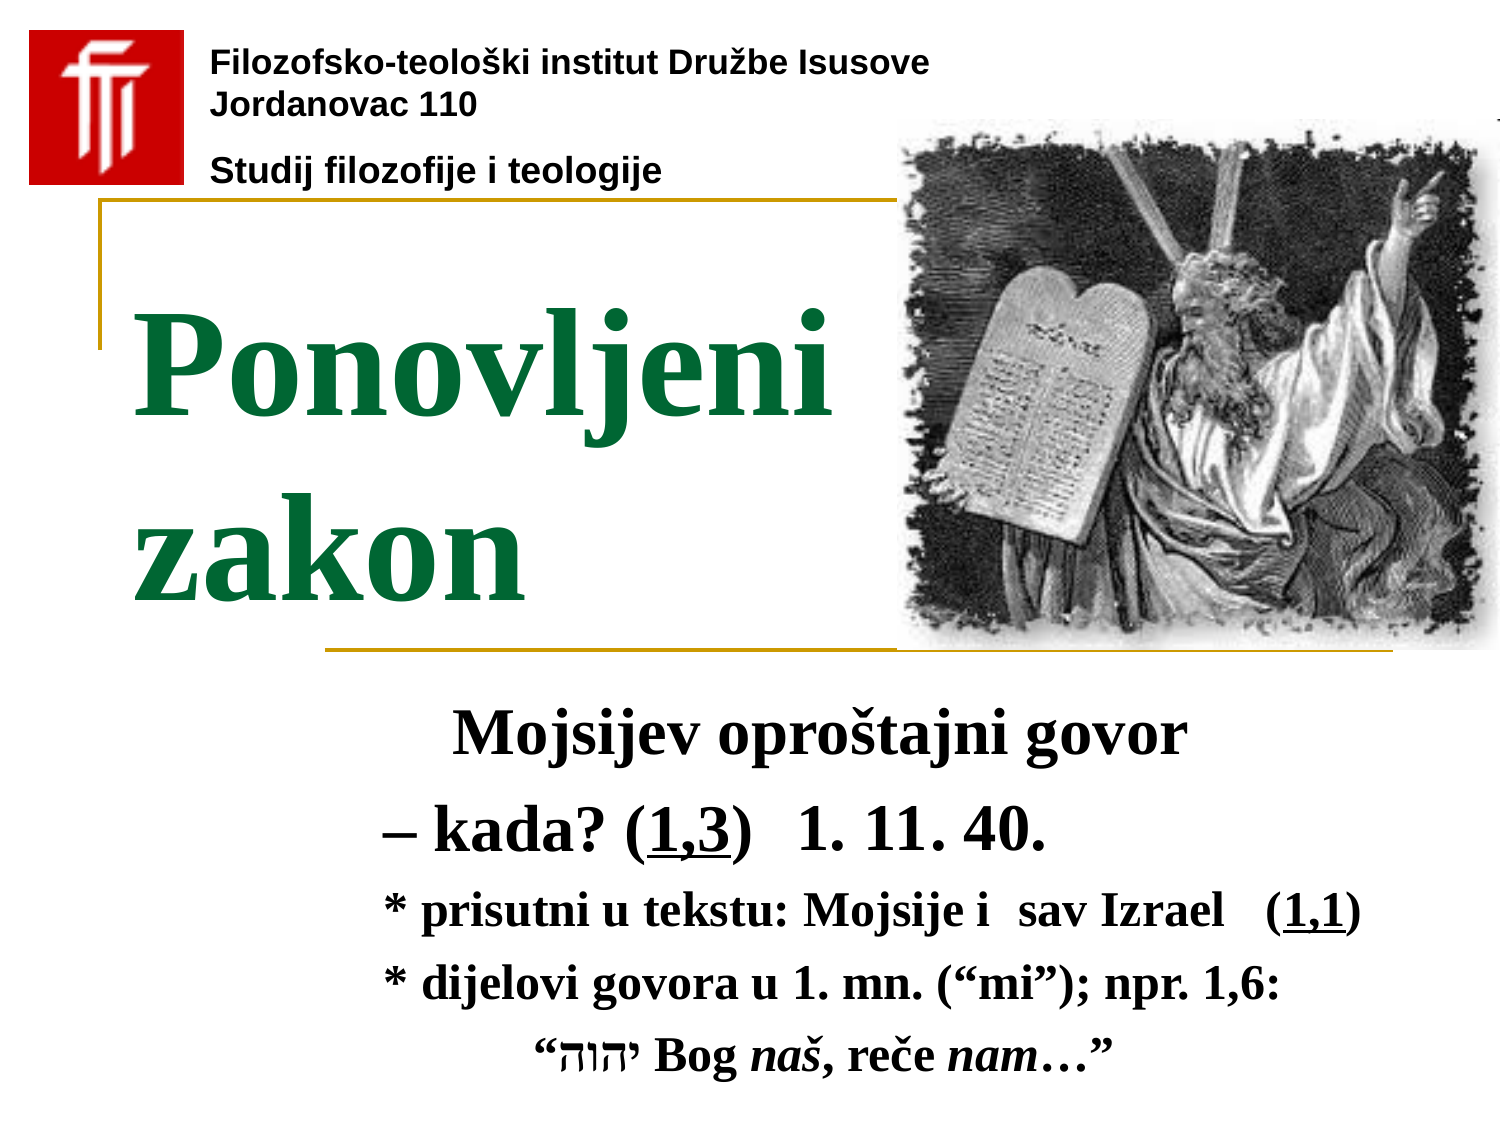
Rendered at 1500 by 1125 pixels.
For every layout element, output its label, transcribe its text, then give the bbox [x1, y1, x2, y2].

subtitle Mojsijev oproštajni govor – kada? (1,3) * prisutni u tekstu: Mojsije i (1,1) * dijelovi govora u 1. mn. (“mi”); npr. 1,6: “יהוה Bog naš, reče nam…” [218, 680, 1441, 1125]
text_box sav Izrael [1003, 868, 1345, 945]
text_box 1. 11. 40. [781, 775, 1140, 872]
picture [29, 30, 184, 185]
picture [897, 119, 1500, 650]
text_box Filozofsko-teološki institut Družbe Isusove Jordanovac 110 Studij filozofije i teologije [194, 31, 963, 199]
title Ponovljeni zakon [117, 253, 897, 607]
